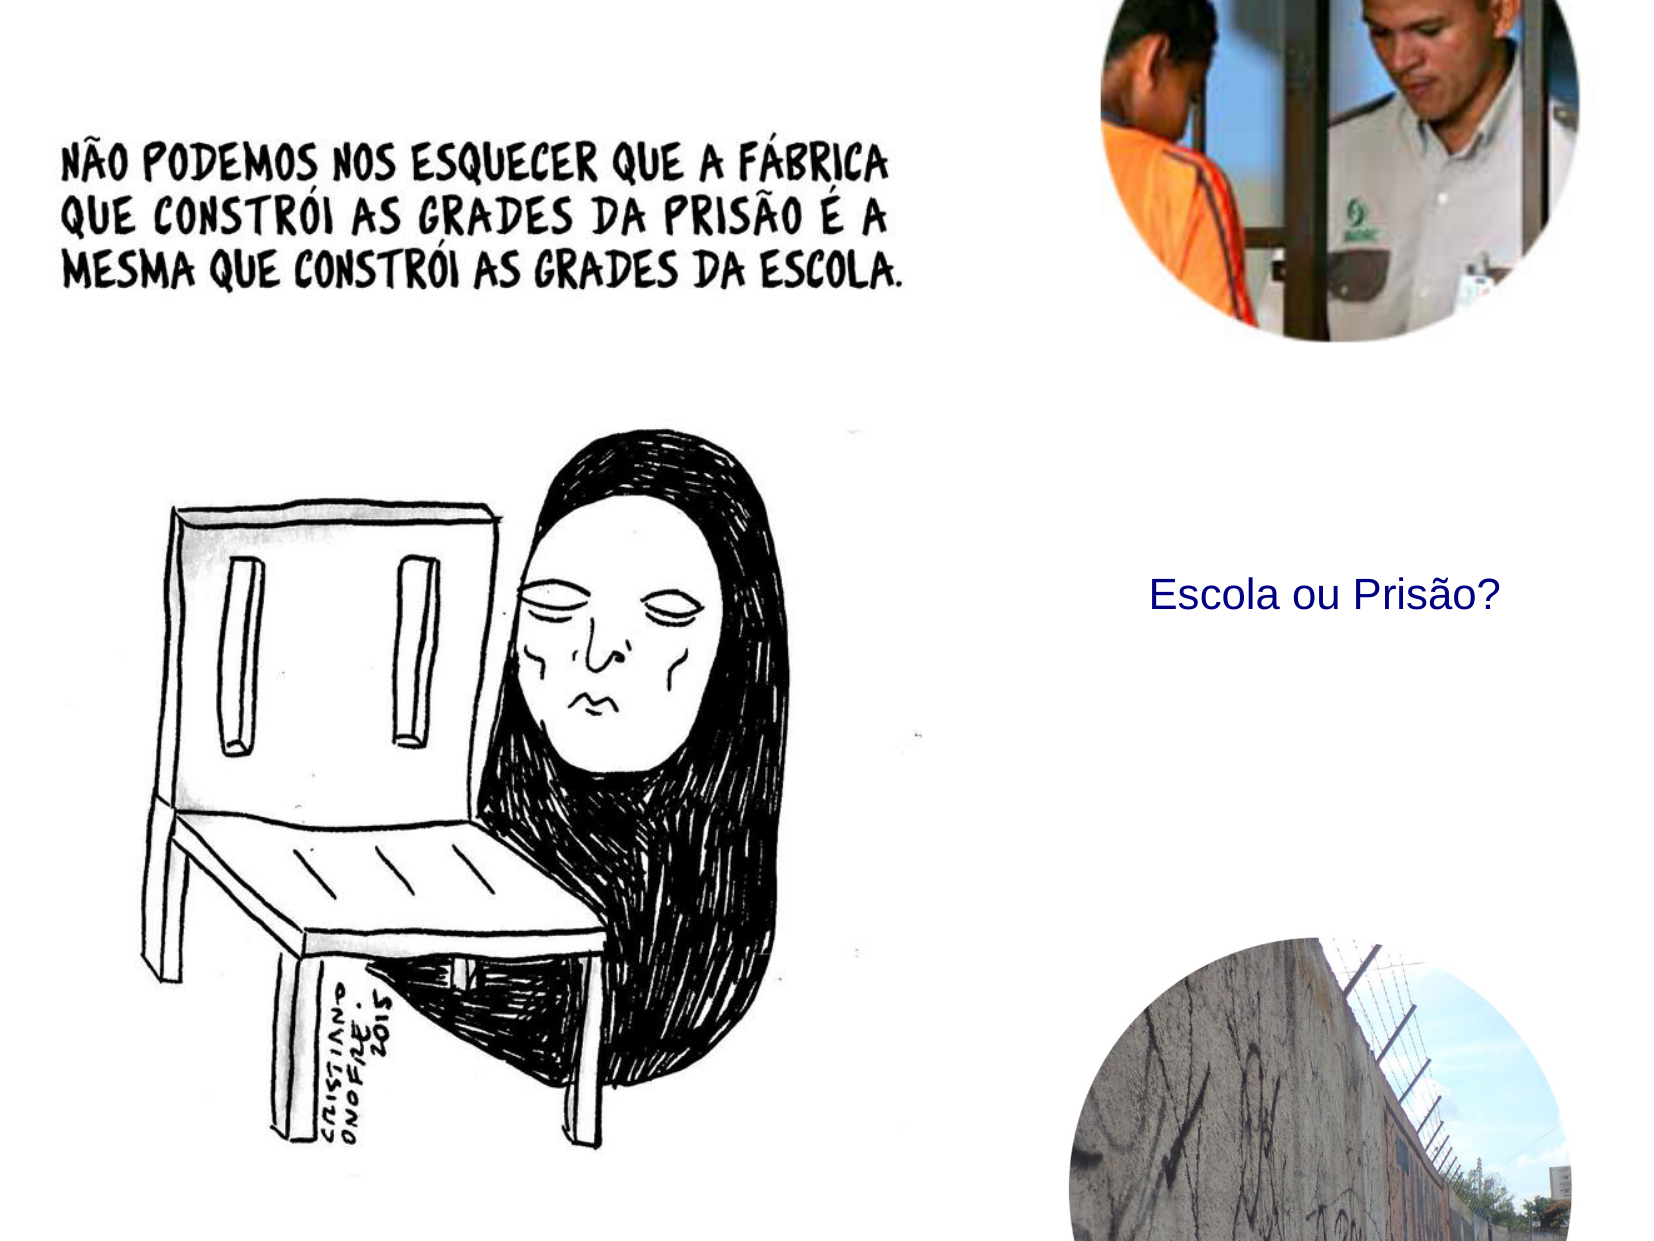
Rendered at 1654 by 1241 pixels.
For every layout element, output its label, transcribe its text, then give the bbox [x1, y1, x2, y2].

picture [1027, 933, 1619, 1241]
picture [25, 0, 922, 1200]
picture [1062, 0, 1654, 343]
text_box Escola ou Prisão? [1133, 562, 1536, 626]
